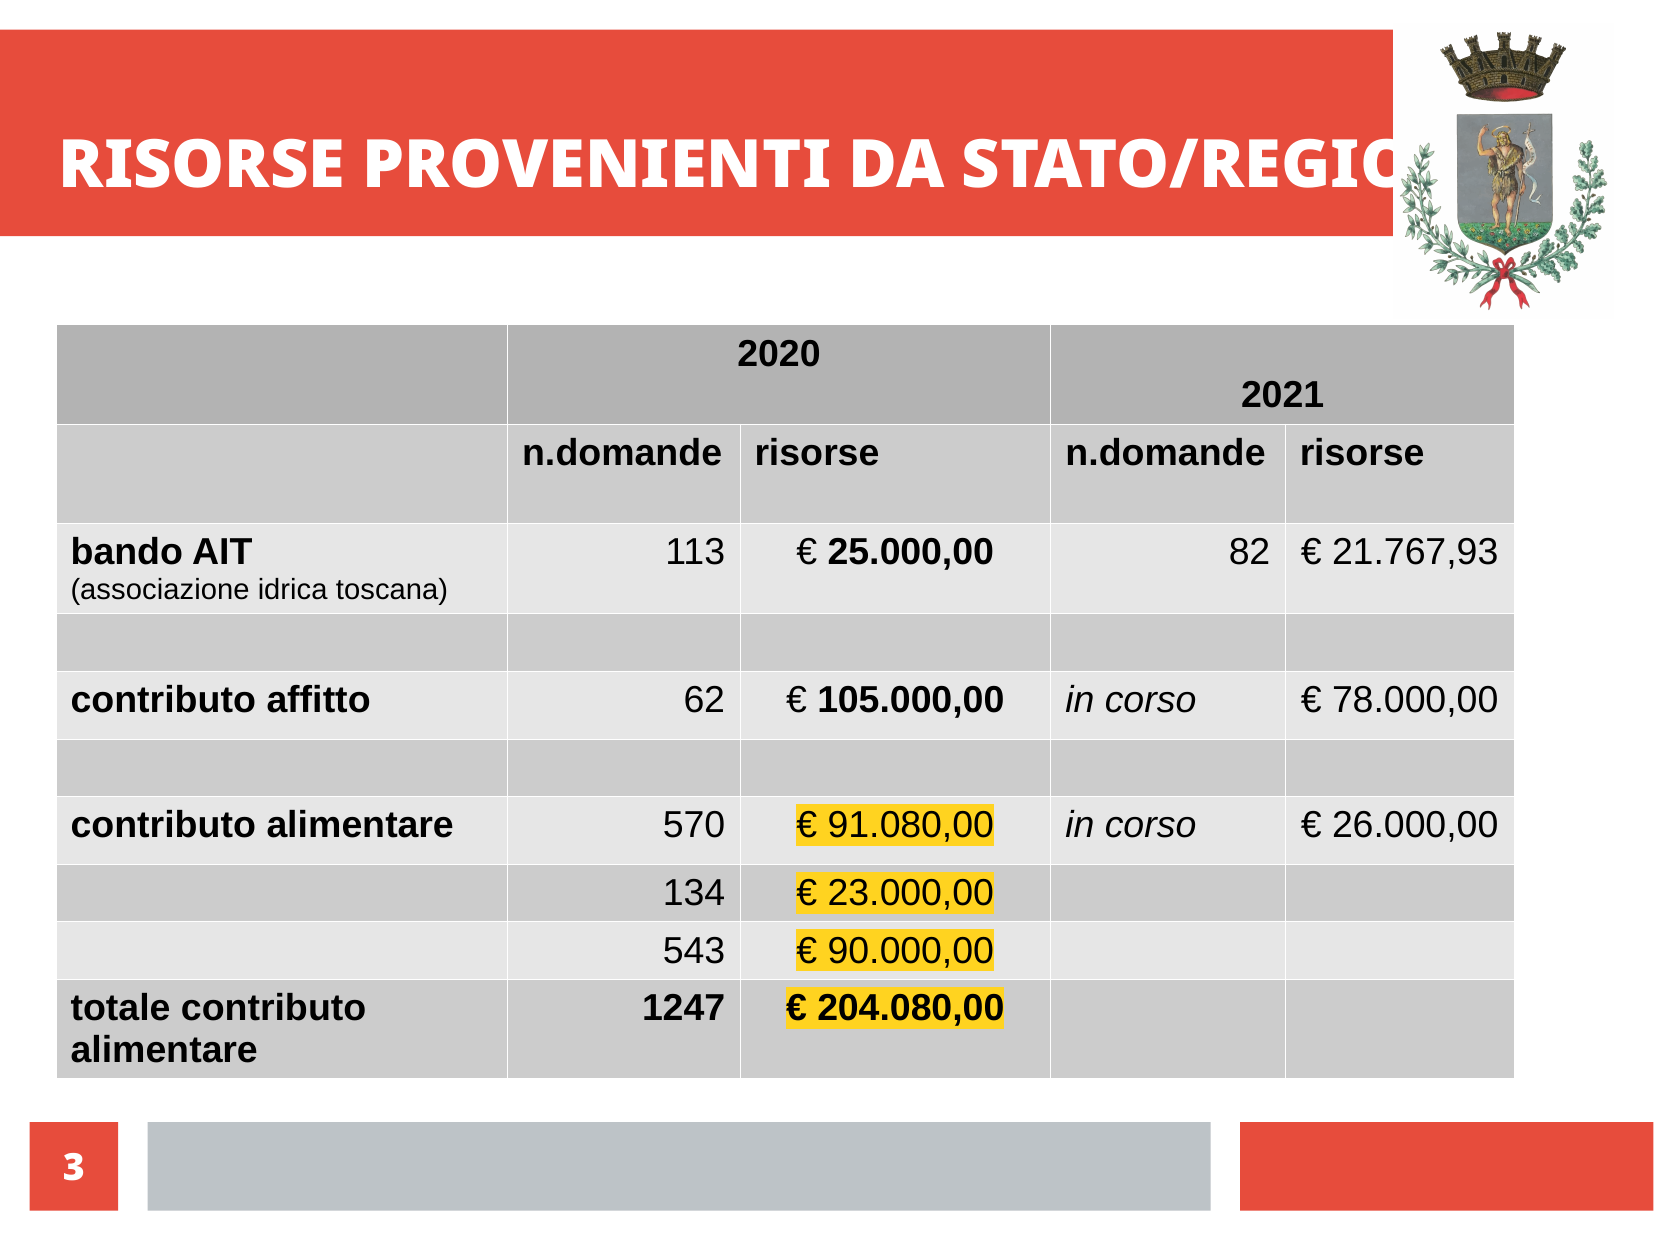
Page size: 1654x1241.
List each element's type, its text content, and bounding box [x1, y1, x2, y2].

table_cell in corso [1051, 672, 1285, 739]
table_cell [1286, 865, 1514, 921]
table_cell € 78.000,00 [1286, 672, 1514, 739]
table_cell [741, 740, 1050, 796]
table_cell [1051, 980, 1285, 1078]
table_cell € 26.000,00 [1286, 797, 1514, 864]
table_cell [1286, 980, 1514, 1078]
table_cell 543 [508, 922, 740, 979]
table_cell [1051, 922, 1285, 979]
table_cell [1286, 740, 1514, 796]
table_header [57, 325, 507, 424]
table_cell € 90.000,00 [741, 922, 1050, 979]
table_cell [1051, 614, 1285, 671]
table_cell bando AIT (associazione idrica toscana) [57, 524, 507, 613]
table_header 2021 [1051, 325, 1514, 424]
table_cell contributo affitto [57, 672, 507, 739]
list [59, 324, 1565, 1093]
table_cell [57, 865, 507, 921]
table_cell [1051, 865, 1285, 921]
table_cell [508, 740, 740, 796]
table_cell 113 [508, 524, 740, 613]
table_cell 570 [508, 797, 740, 864]
table_cell € 204.080,00 [741, 980, 1050, 1078]
table_cell € 21.767,93 [1286, 524, 1514, 613]
table_cell € 23.000,00 [741, 865, 1050, 921]
table_cell [1286, 614, 1514, 671]
table_cell [57, 922, 507, 979]
table_cell 1247 [508, 980, 740, 1078]
table_cell [57, 614, 507, 671]
table_header 2020 [508, 325, 1050, 424]
table_cell [741, 614, 1050, 671]
picture [1393, 23, 1614, 319]
table_cell € 25.000,00 [741, 524, 1050, 613]
table_cell € 105.000,00 [741, 672, 1050, 739]
table_cell 62 [508, 672, 740, 739]
table_cell n.domande [1051, 425, 1285, 523]
table_cell 134 [508, 865, 740, 921]
table_cell € 91.080,00 [741, 797, 1050, 864]
table_cell [57, 425, 507, 523]
table_cell [1286, 922, 1514, 979]
table_cell risorse [741, 425, 1050, 523]
table_cell contributo alimentare [57, 797, 507, 864]
table_cell totale contributo alimentare [57, 980, 507, 1078]
table_cell [508, 614, 740, 671]
table_cell in corso [1051, 797, 1285, 864]
table_cell [57, 740, 507, 796]
table_cell n.domande [508, 425, 740, 523]
table_cell risorse [1286, 425, 1514, 523]
table_cell [1051, 740, 1285, 796]
title RISORSE PROVENIENTI DA STATO/REGIONE [59, 59, 1393, 207]
table_cell 82 [1051, 524, 1285, 613]
